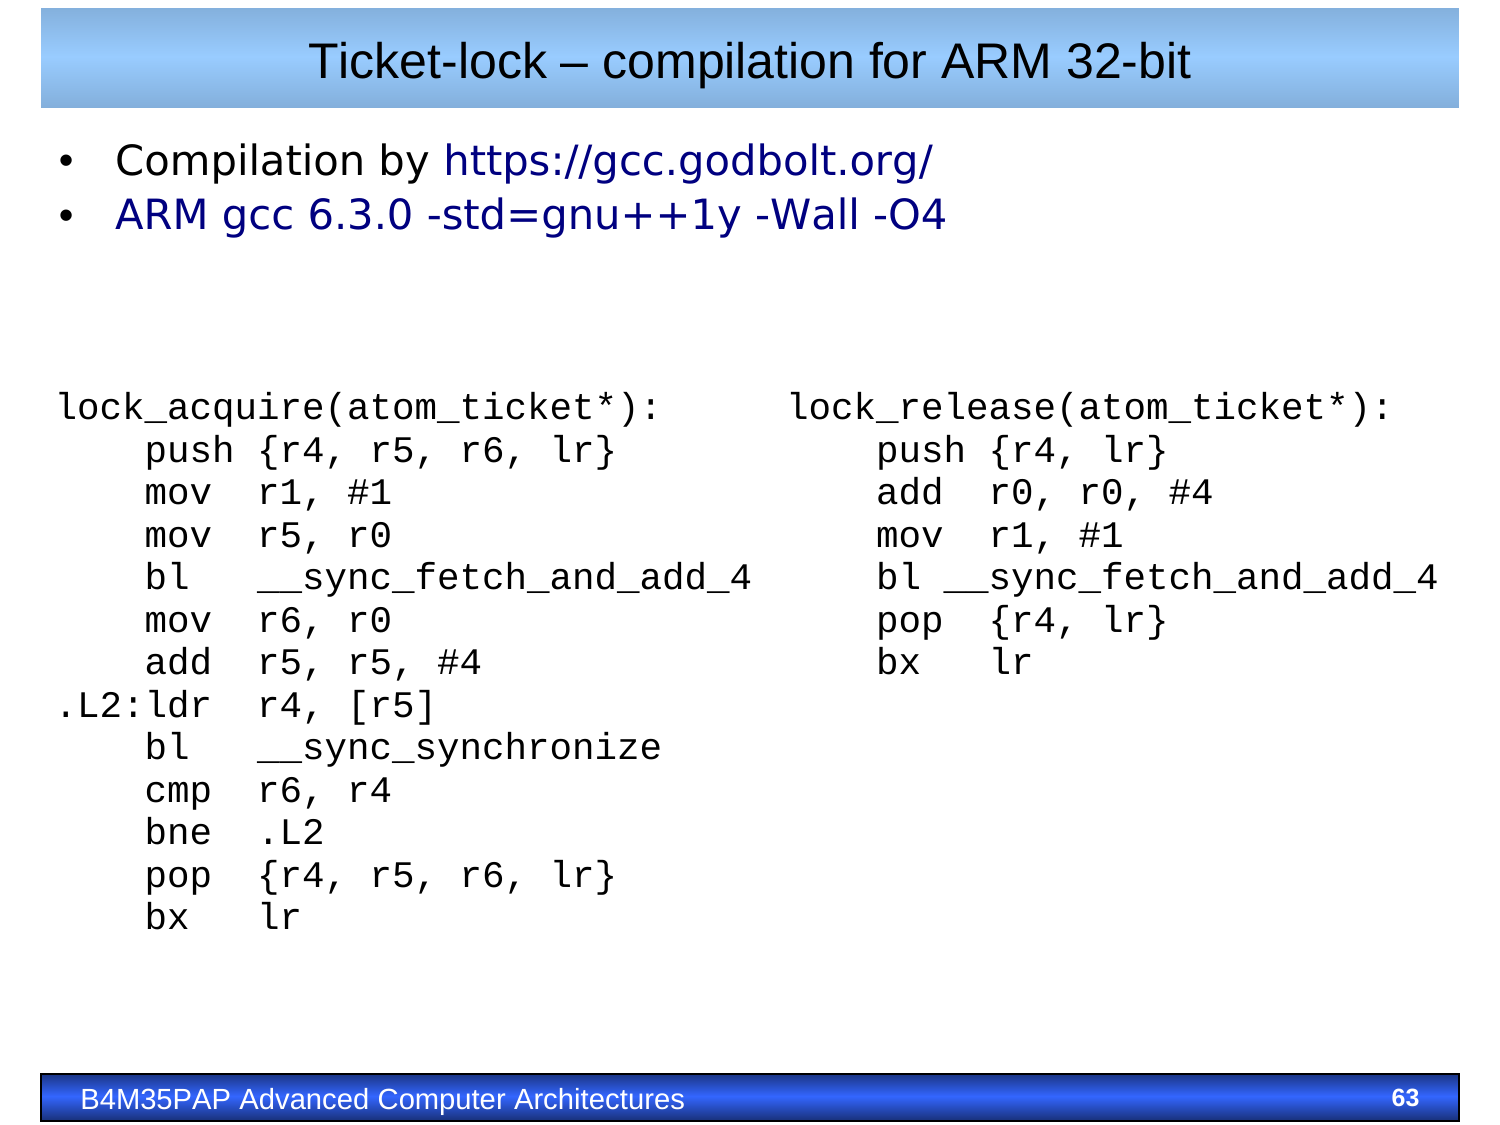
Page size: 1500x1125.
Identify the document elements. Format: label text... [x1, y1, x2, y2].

text_box lock_release(atom_ticket*): push {r4, lr} add r0, r0, #4 mov r1, #1 bl __sync_fetch_and_add_4 pop {r4, lr} bx lr [771, 380, 1477, 1034]
list Compilation by https://gcc.godbolt.org/ ARM gcc 6.3.0 -std=gnu++1y -Wall -O4 [44, 128, 1458, 1056]
title Ticket-lock – compilation for ARM 32-bit [41, 8, 1459, 108]
